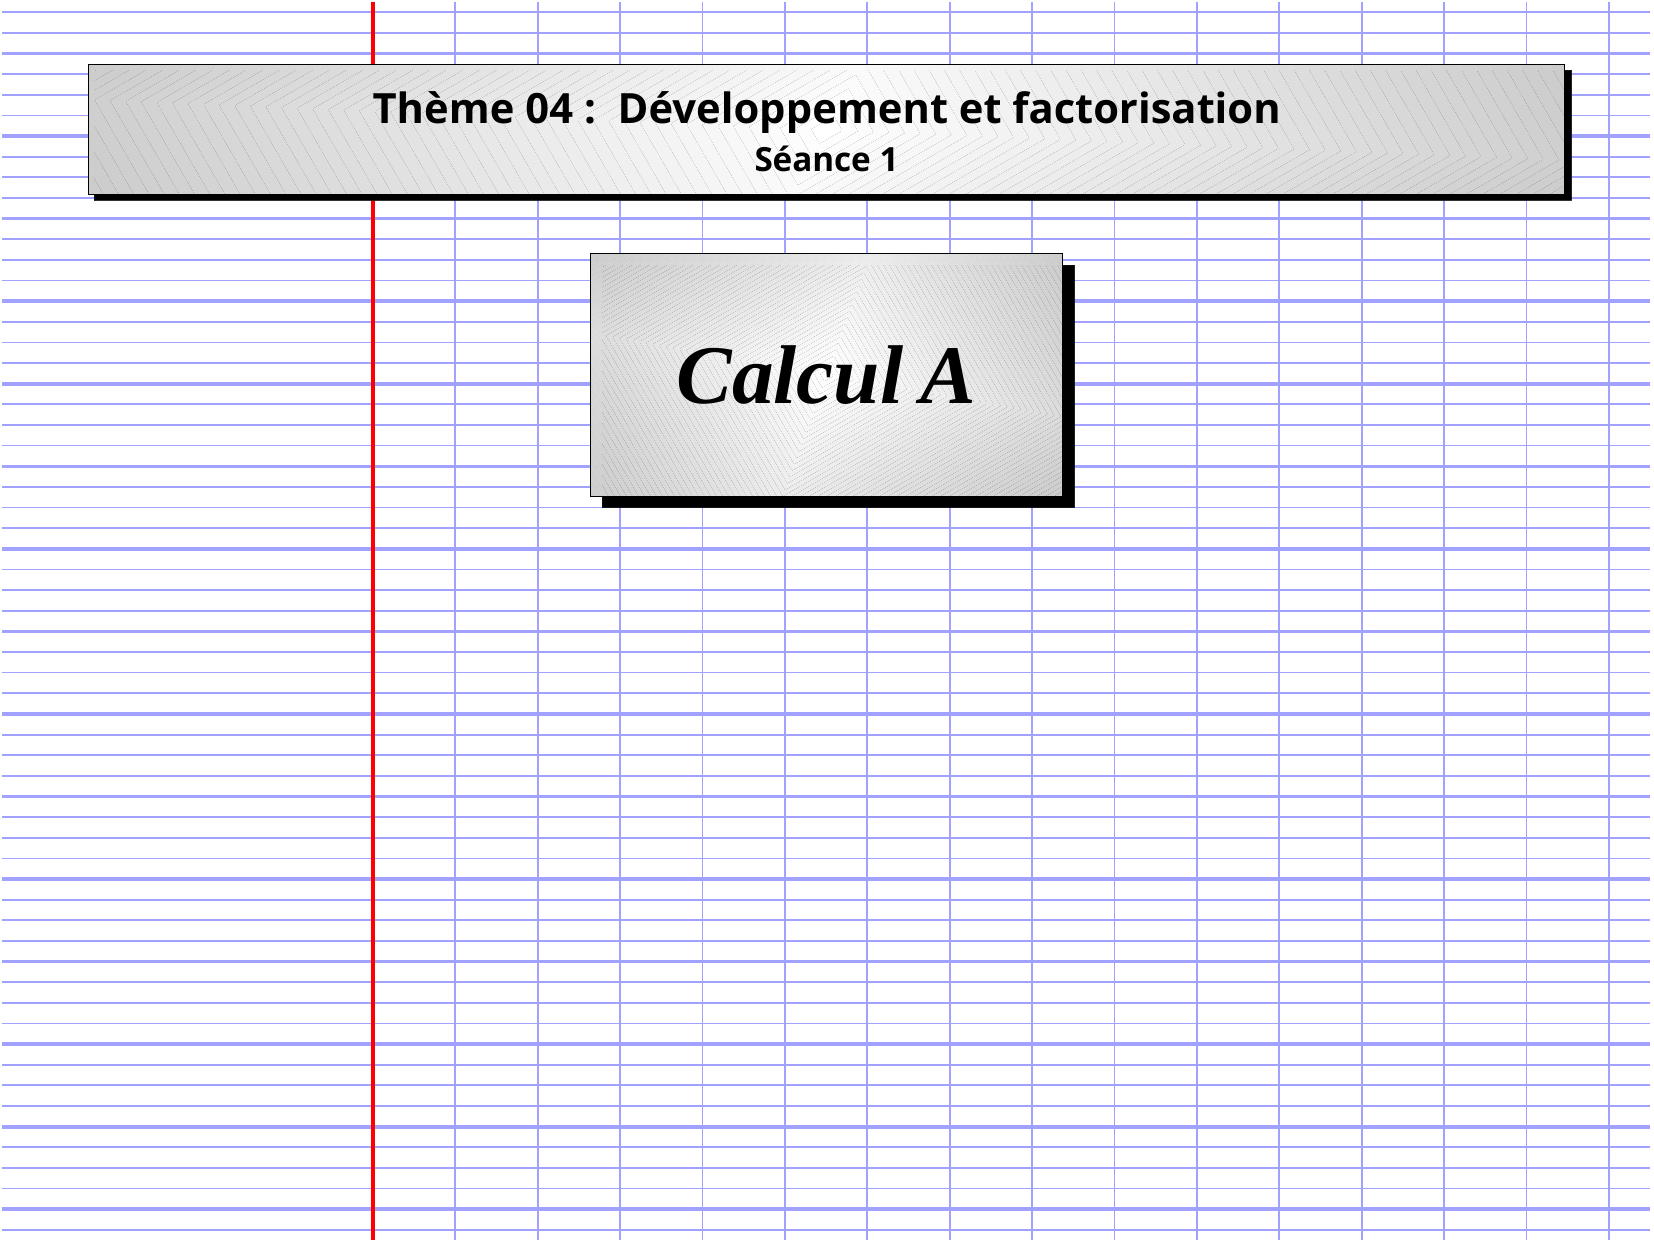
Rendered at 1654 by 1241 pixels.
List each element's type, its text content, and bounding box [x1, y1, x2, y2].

text_box Calcul A [590, 253, 1063, 497]
picture [0, 0, 1654, 1241]
text_box Thème 04 : Développement et factorisation Séance 1 [88, 64, 1565, 195]
